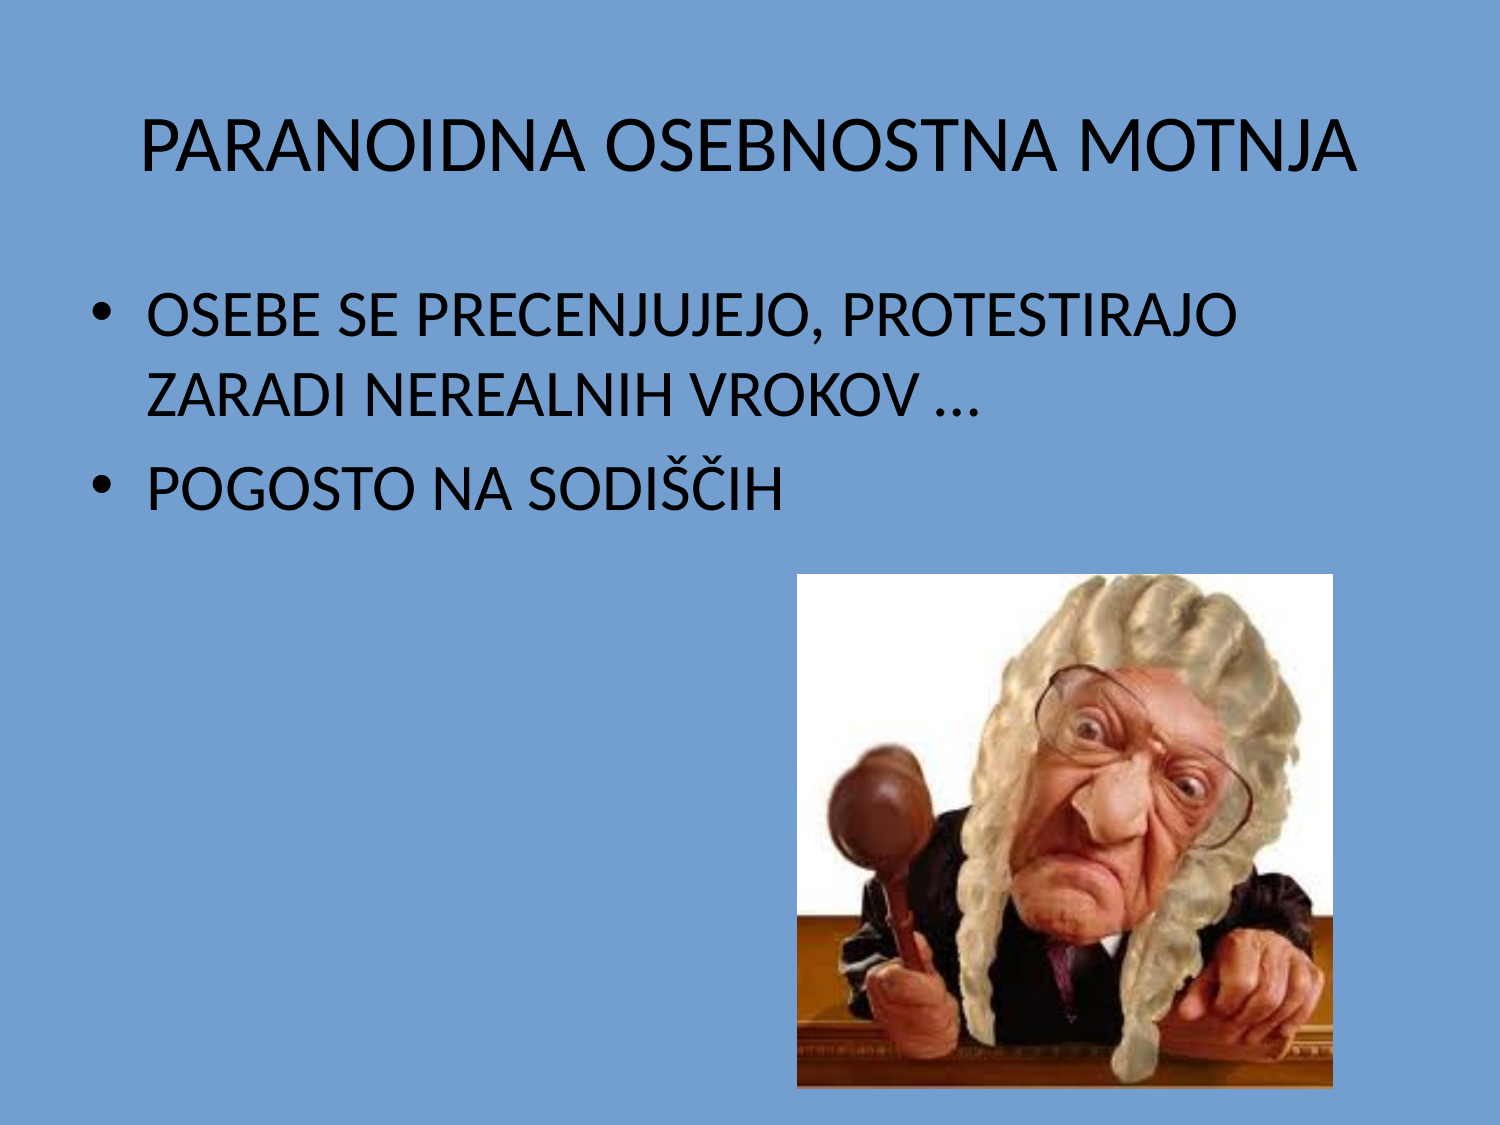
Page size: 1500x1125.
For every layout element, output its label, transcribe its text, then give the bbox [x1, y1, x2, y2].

picture [797, 574, 1333, 1089]
title PARANOIDNA OSEBNOSTNA MOTNJA [75, 45, 1425, 233]
list OSEBE SE PRECENJUJEJO, PROTESTIRAJO ZARADI NEREALNIH VROKOV … POGOSTO NA SODIŠČIH [75, 262, 1425, 1005]
